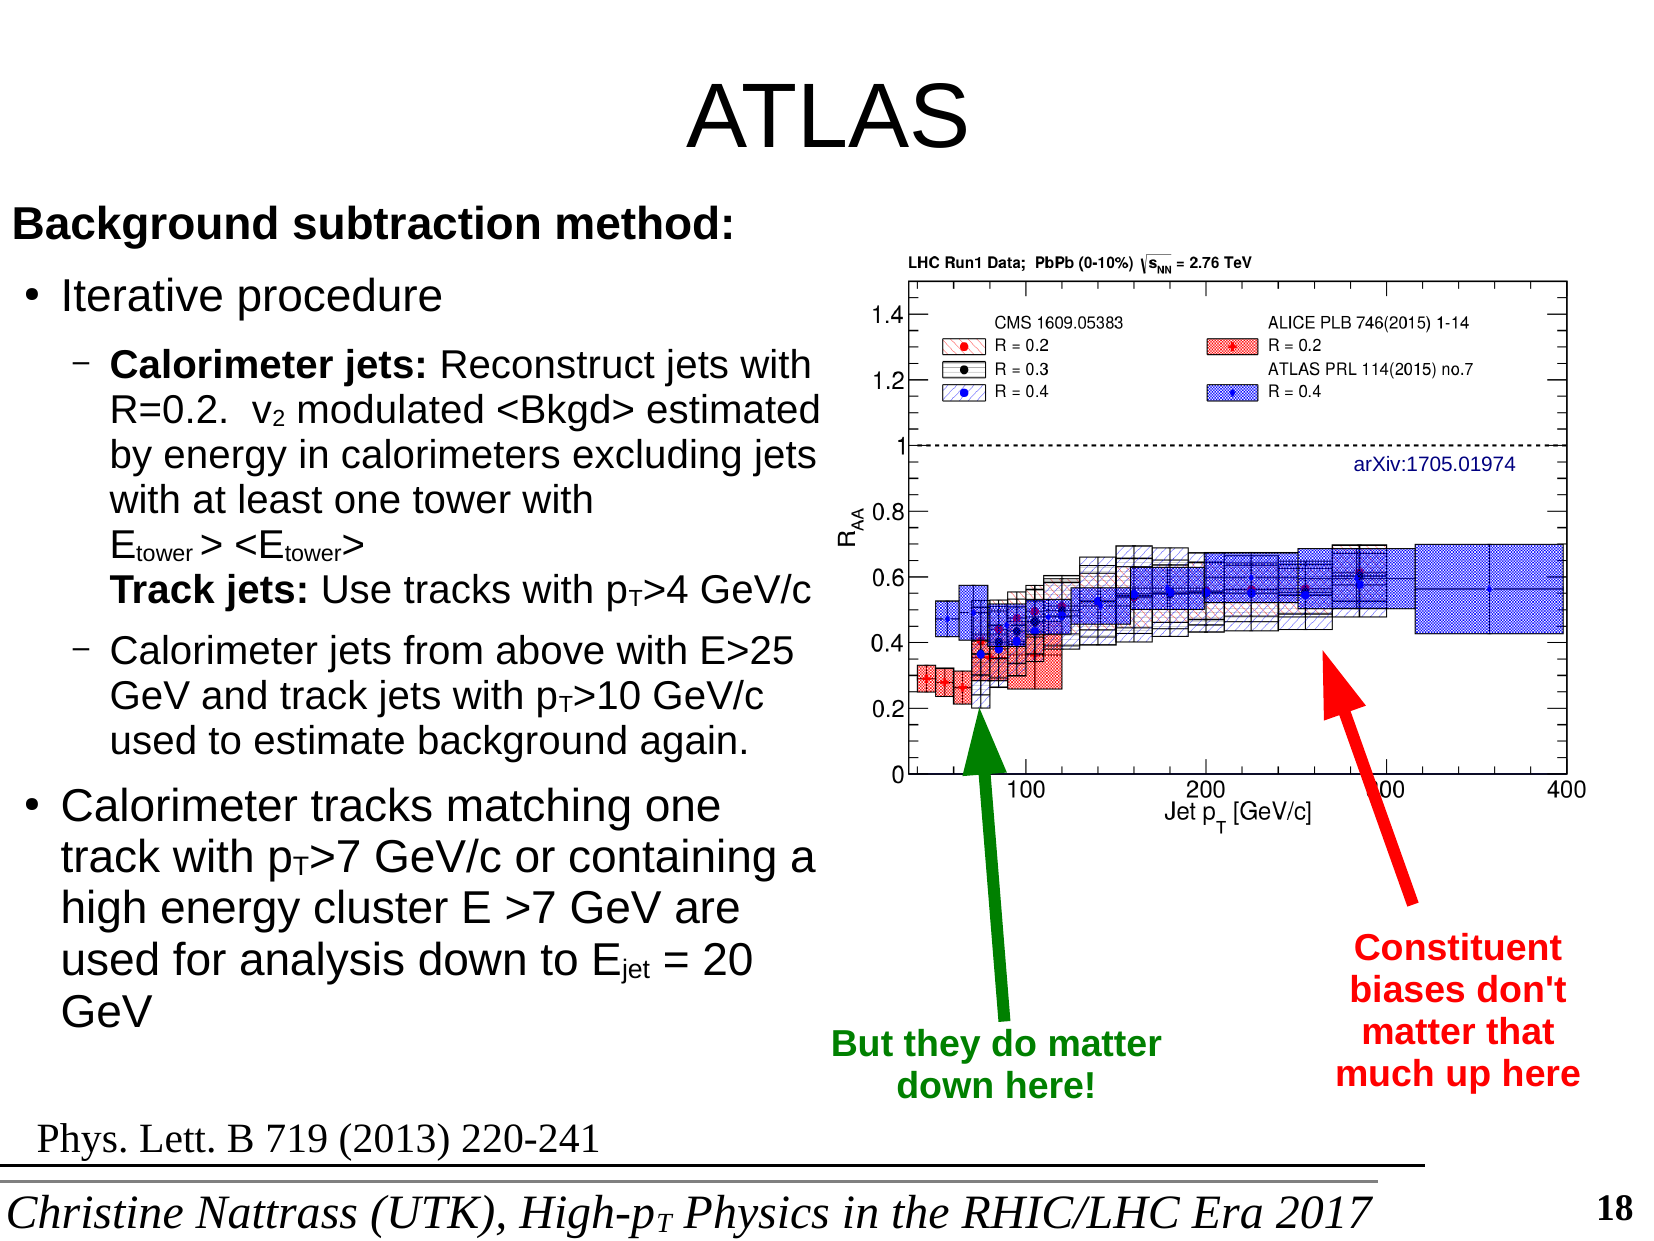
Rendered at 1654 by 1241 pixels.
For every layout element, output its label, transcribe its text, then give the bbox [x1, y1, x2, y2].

text_box arXiv:1705.01974 [1332, 445, 1563, 507]
title ATLAS [84, 12, 1573, 220]
text_box Constituent biases don't matter that much up here [1308, 918, 1608, 1102]
picture [826, 220, 1649, 835]
text_box Phys. Lett. B 719 (2013) 220-241 [21, 1036, 758, 1241]
text_box But they do matter down here! [763, 1015, 1229, 1157]
list Background subtraction method: Iterative procedure Calorimeter jets: Reconstruct jets with R=0.2. v2 modulated <Bkgd> estimated by energy in calorimeters excluding jets with at least one tower with Etower > <Etower> Track jets: Use tracks with pT>4 GeV/c Calorimeter jets from above with E>25 GeV and track jets with pT>10 GeV/c used to estimate background again. Calorimeter tracks matching one track with pT>7 GeV/c or containing a high energy cluster E >7 GeV are used for analysis down to Ejet = 20 GeV [11, 198, 826, 1080]
